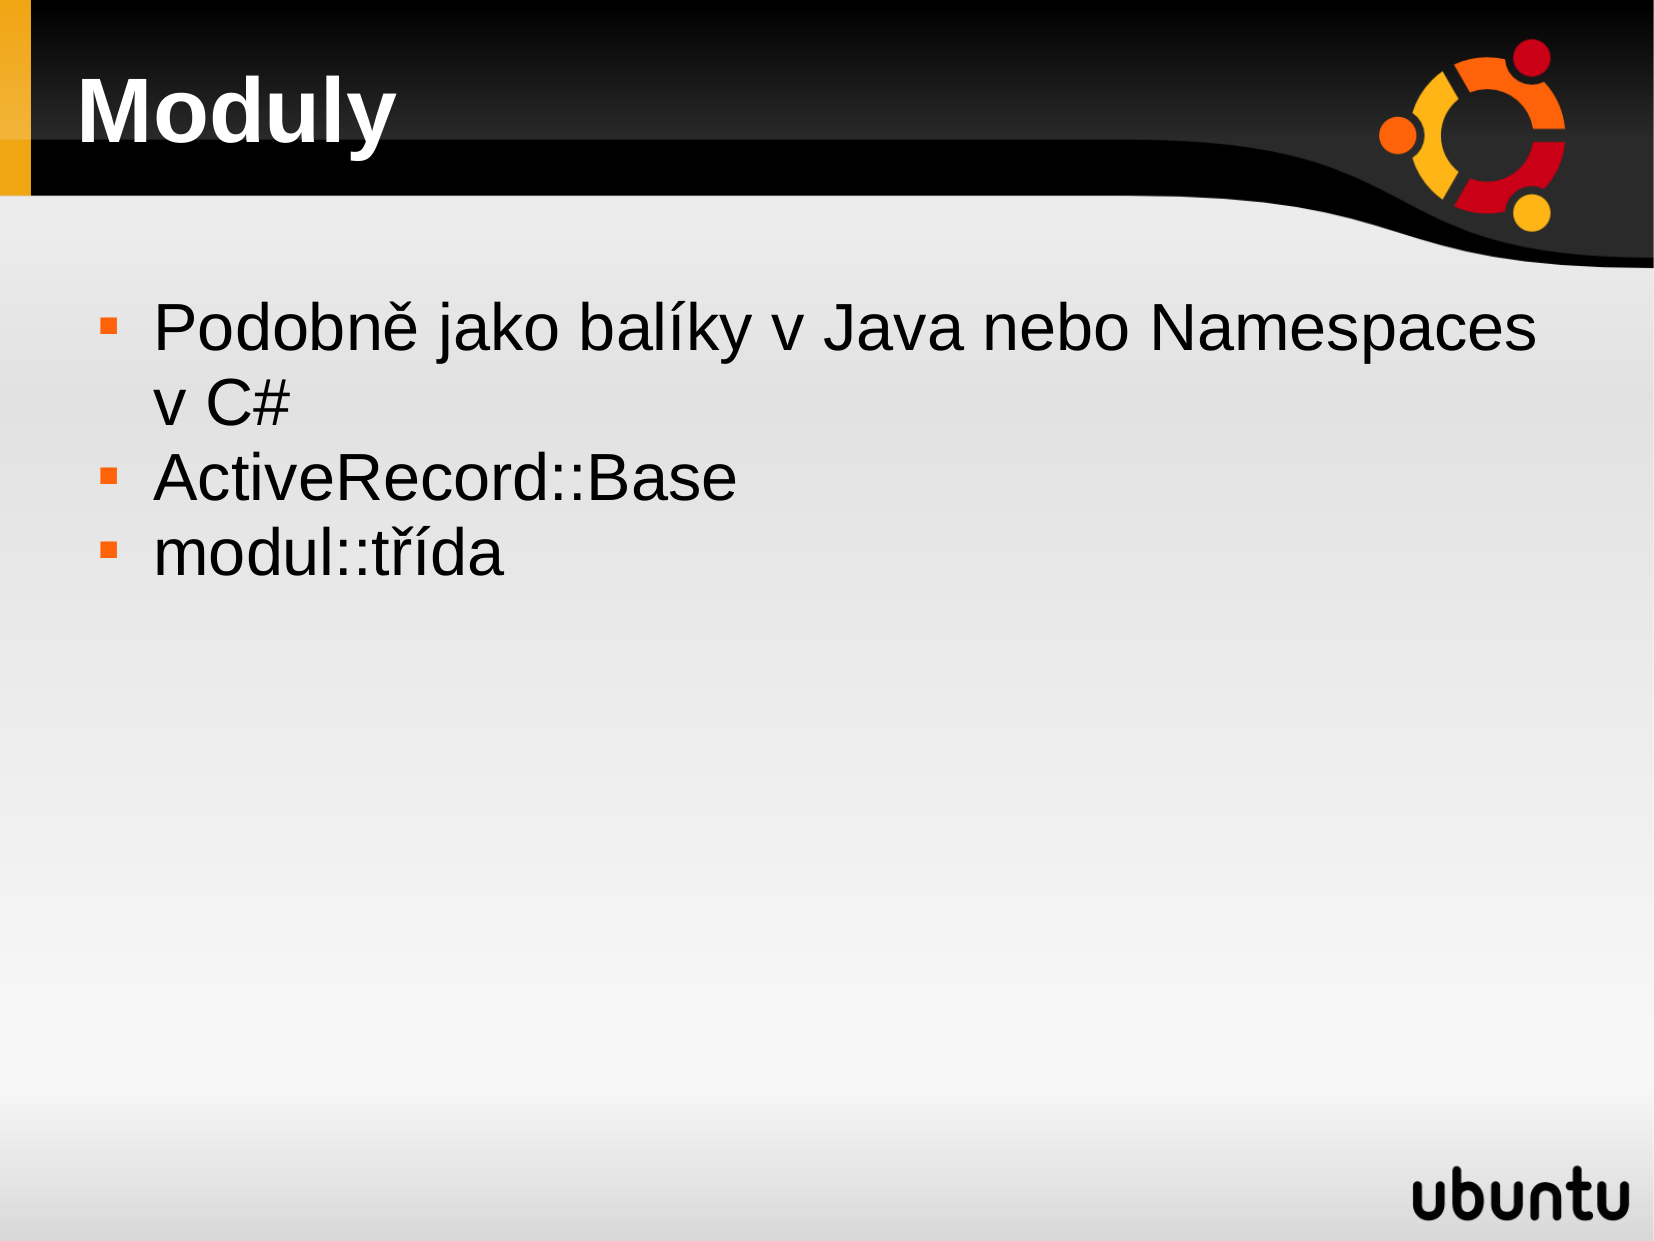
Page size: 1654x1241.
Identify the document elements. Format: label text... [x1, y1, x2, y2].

picture [0, 0, 1654, 1241]
list Podobně jako balíky v Java nebo Namespaces v C# ActiveRecord::Base modul::třída [82, 290, 1571, 1094]
title Moduly [76, 14, 1565, 207]
